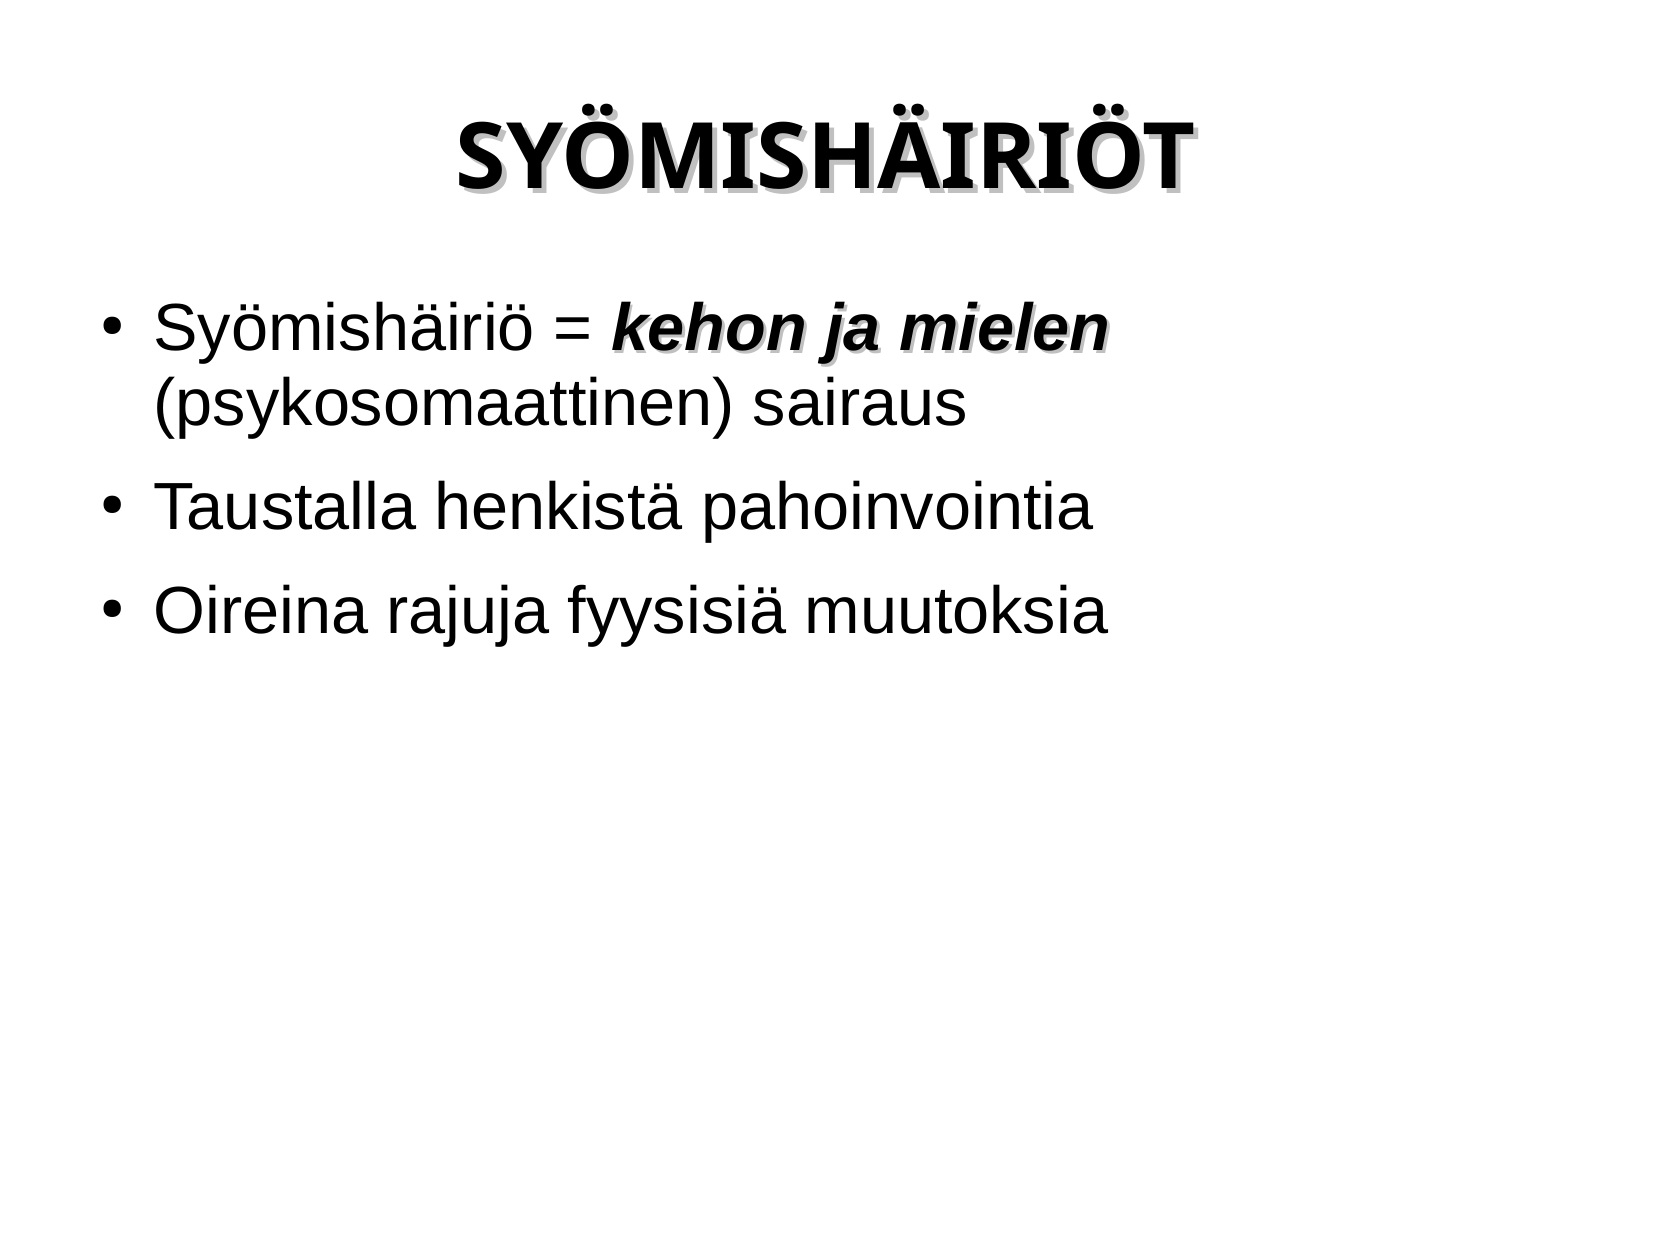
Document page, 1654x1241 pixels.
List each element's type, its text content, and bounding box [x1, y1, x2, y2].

title SYÖMISHÄIRIÖT [82, 31, 1570, 274]
list Syömishäiriö = kehon ja mielen (psykosomaattinen) sairaus Taustalla henkistä pahoinvointia Oireina rajuja fyysisiä muutoksia [82, 290, 1570, 1146]
